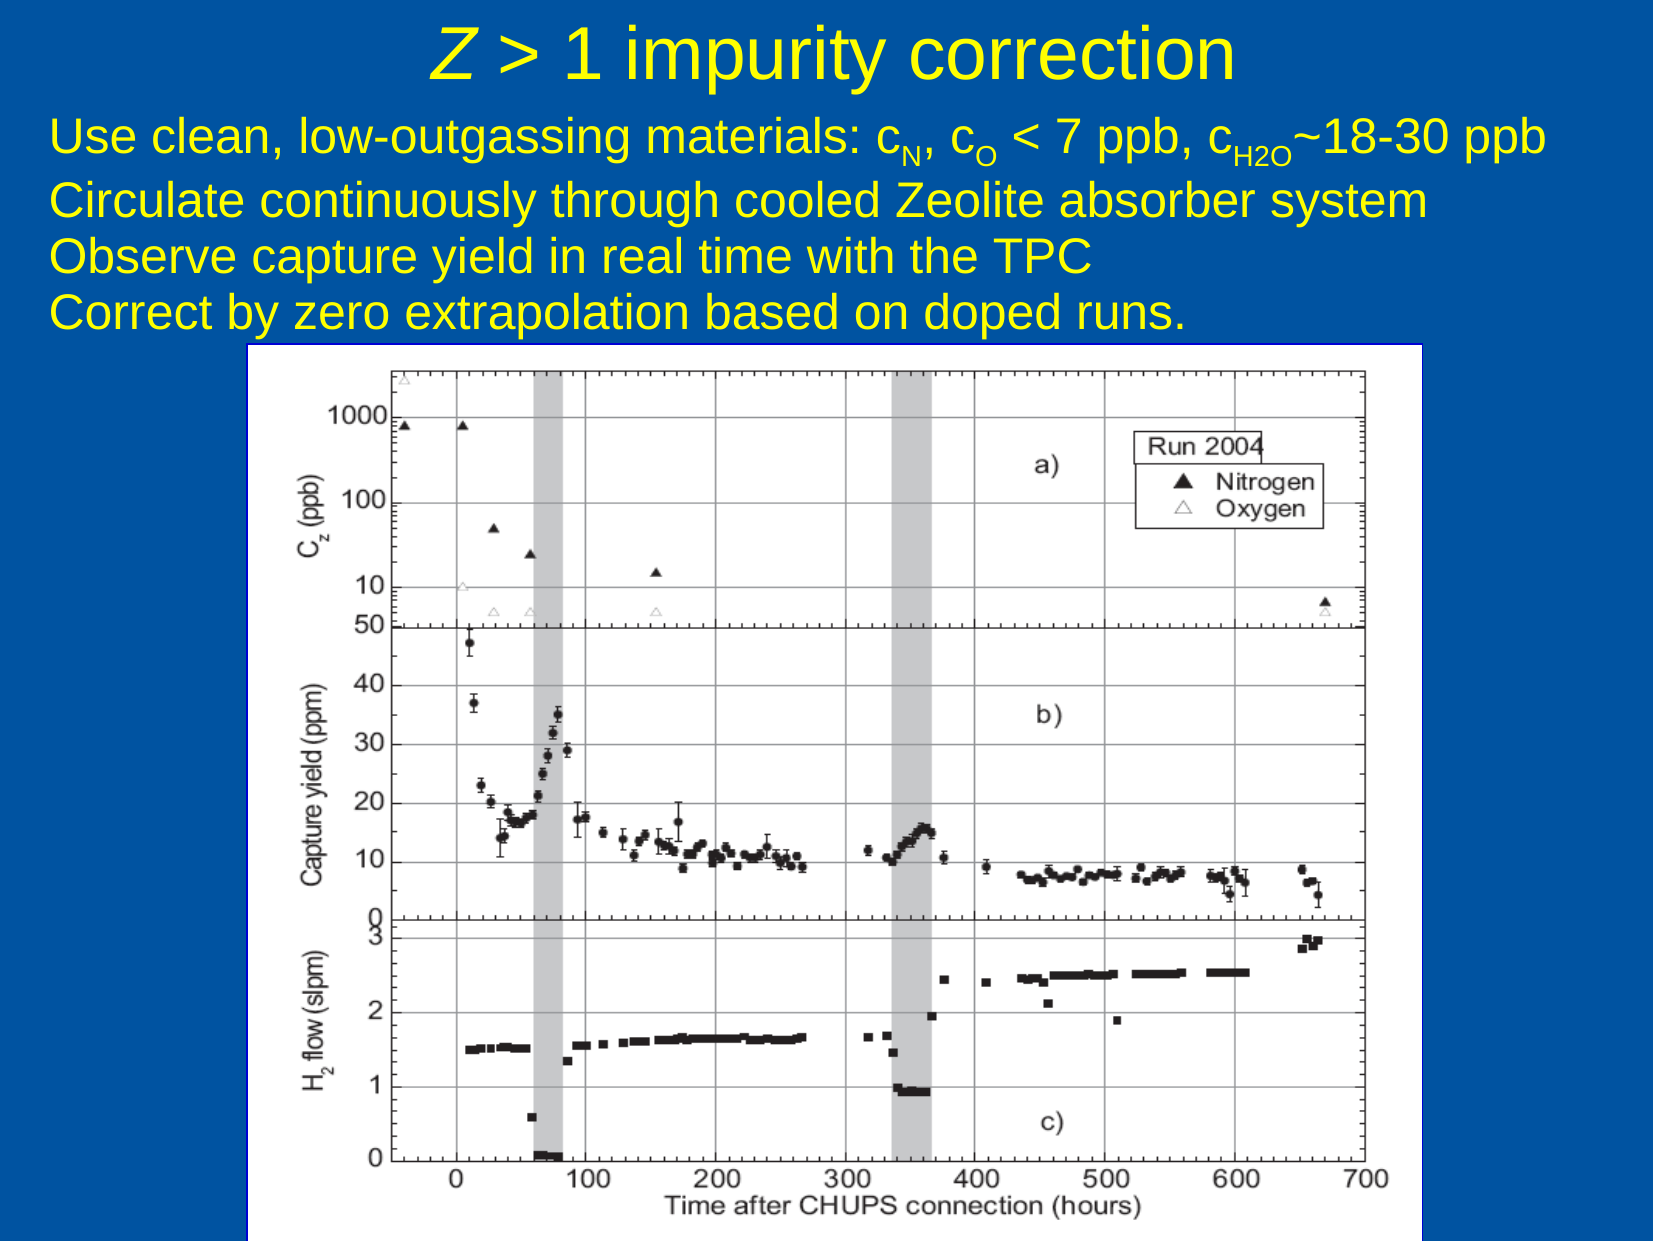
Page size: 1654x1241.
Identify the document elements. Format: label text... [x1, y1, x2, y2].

text_box Use clean, low-outgassing materials: cN, cO < 7 ppb, cH2O~18-30 ppb Circulate continuously through cooled Zeolite absorber system Observe capture yield in real time with the TPC Correct by zero extrapolation based on doped runs. [33, 101, 1653, 349]
text_box Z > 1 impurity correction [416, 3, 1313, 101]
picture [247, 344, 1422, 1241]
